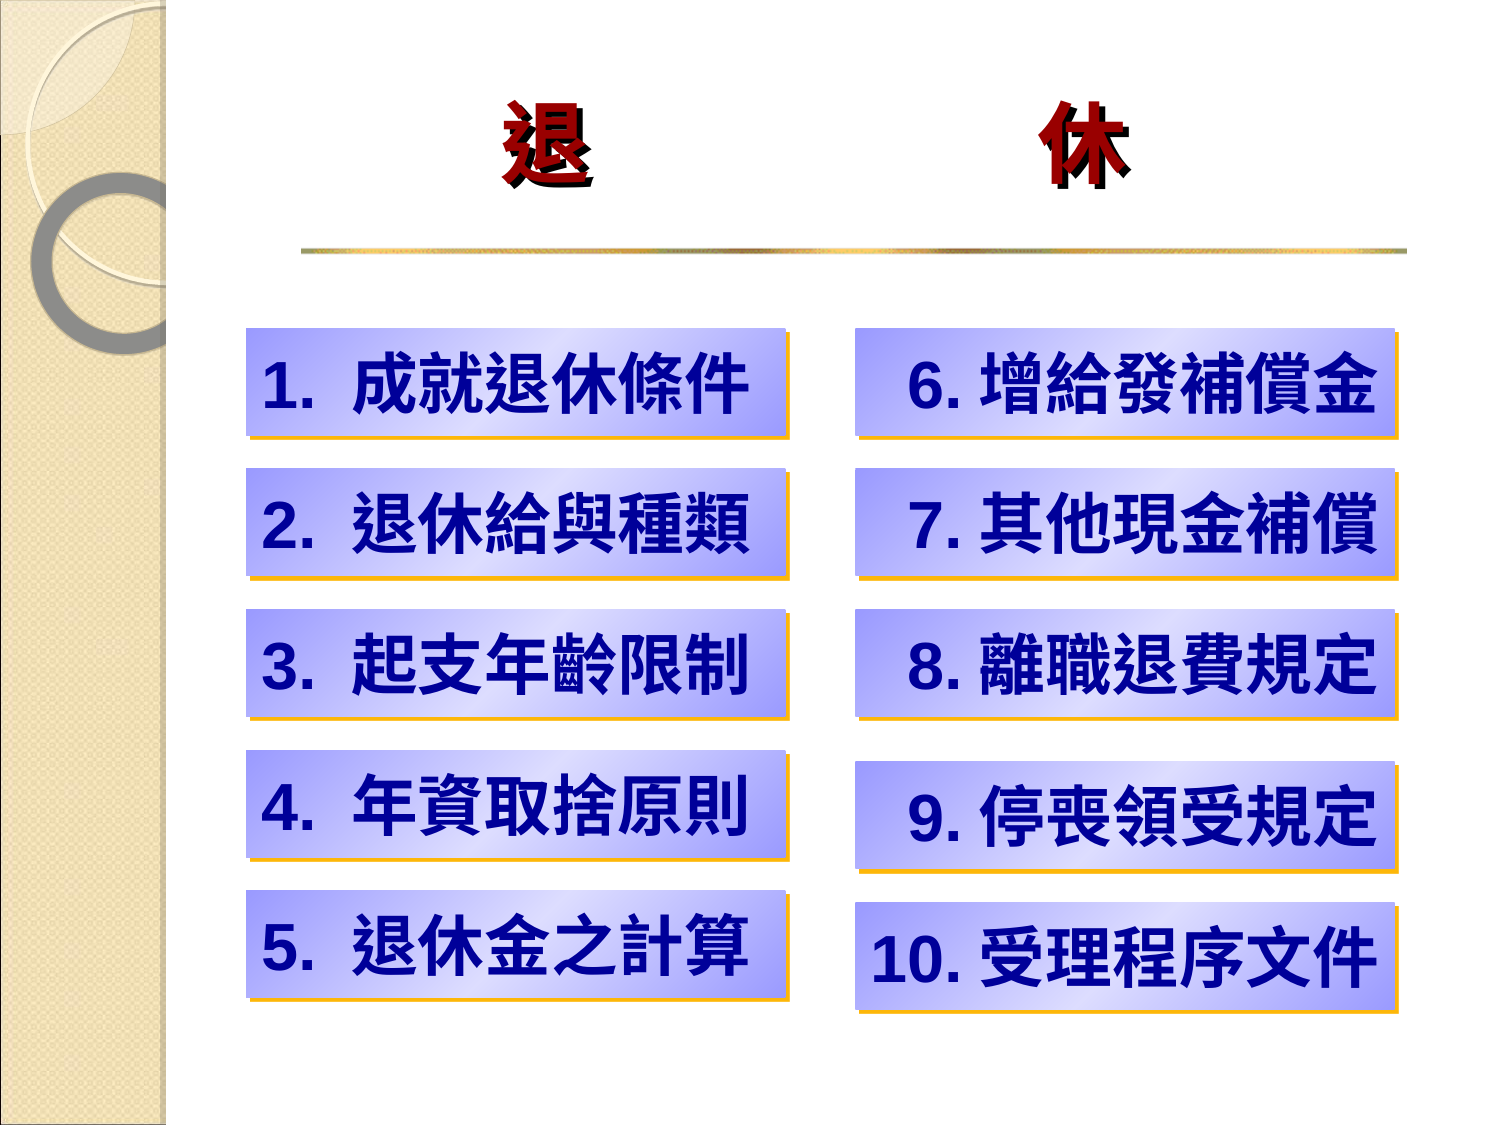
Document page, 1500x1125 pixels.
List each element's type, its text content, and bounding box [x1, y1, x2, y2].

text_box 10.受理程序文件 [855, 902, 1395, 1009]
text_box 8.離職退費規定 [855, 609, 1395, 716]
text_box 7.其他現金補償 [855, 469, 1395, 576]
text_box 9.停喪領受規定 [855, 762, 1395, 869]
text_box 4. 年資取捨原則 [246, 750, 785, 857]
title 退 休 [199, 46, 1430, 235]
text_box 3. 起支年齡限制 [246, 609, 785, 716]
text_box 2. 退休給與種類 [246, 469, 785, 576]
text_box 1. 成就退休條件 [246, 328, 785, 435]
picture [301, 243, 1407, 262]
text_box 5. 退休金之計算 [246, 891, 785, 998]
text_box 6.增給發補償金 [855, 328, 1395, 435]
